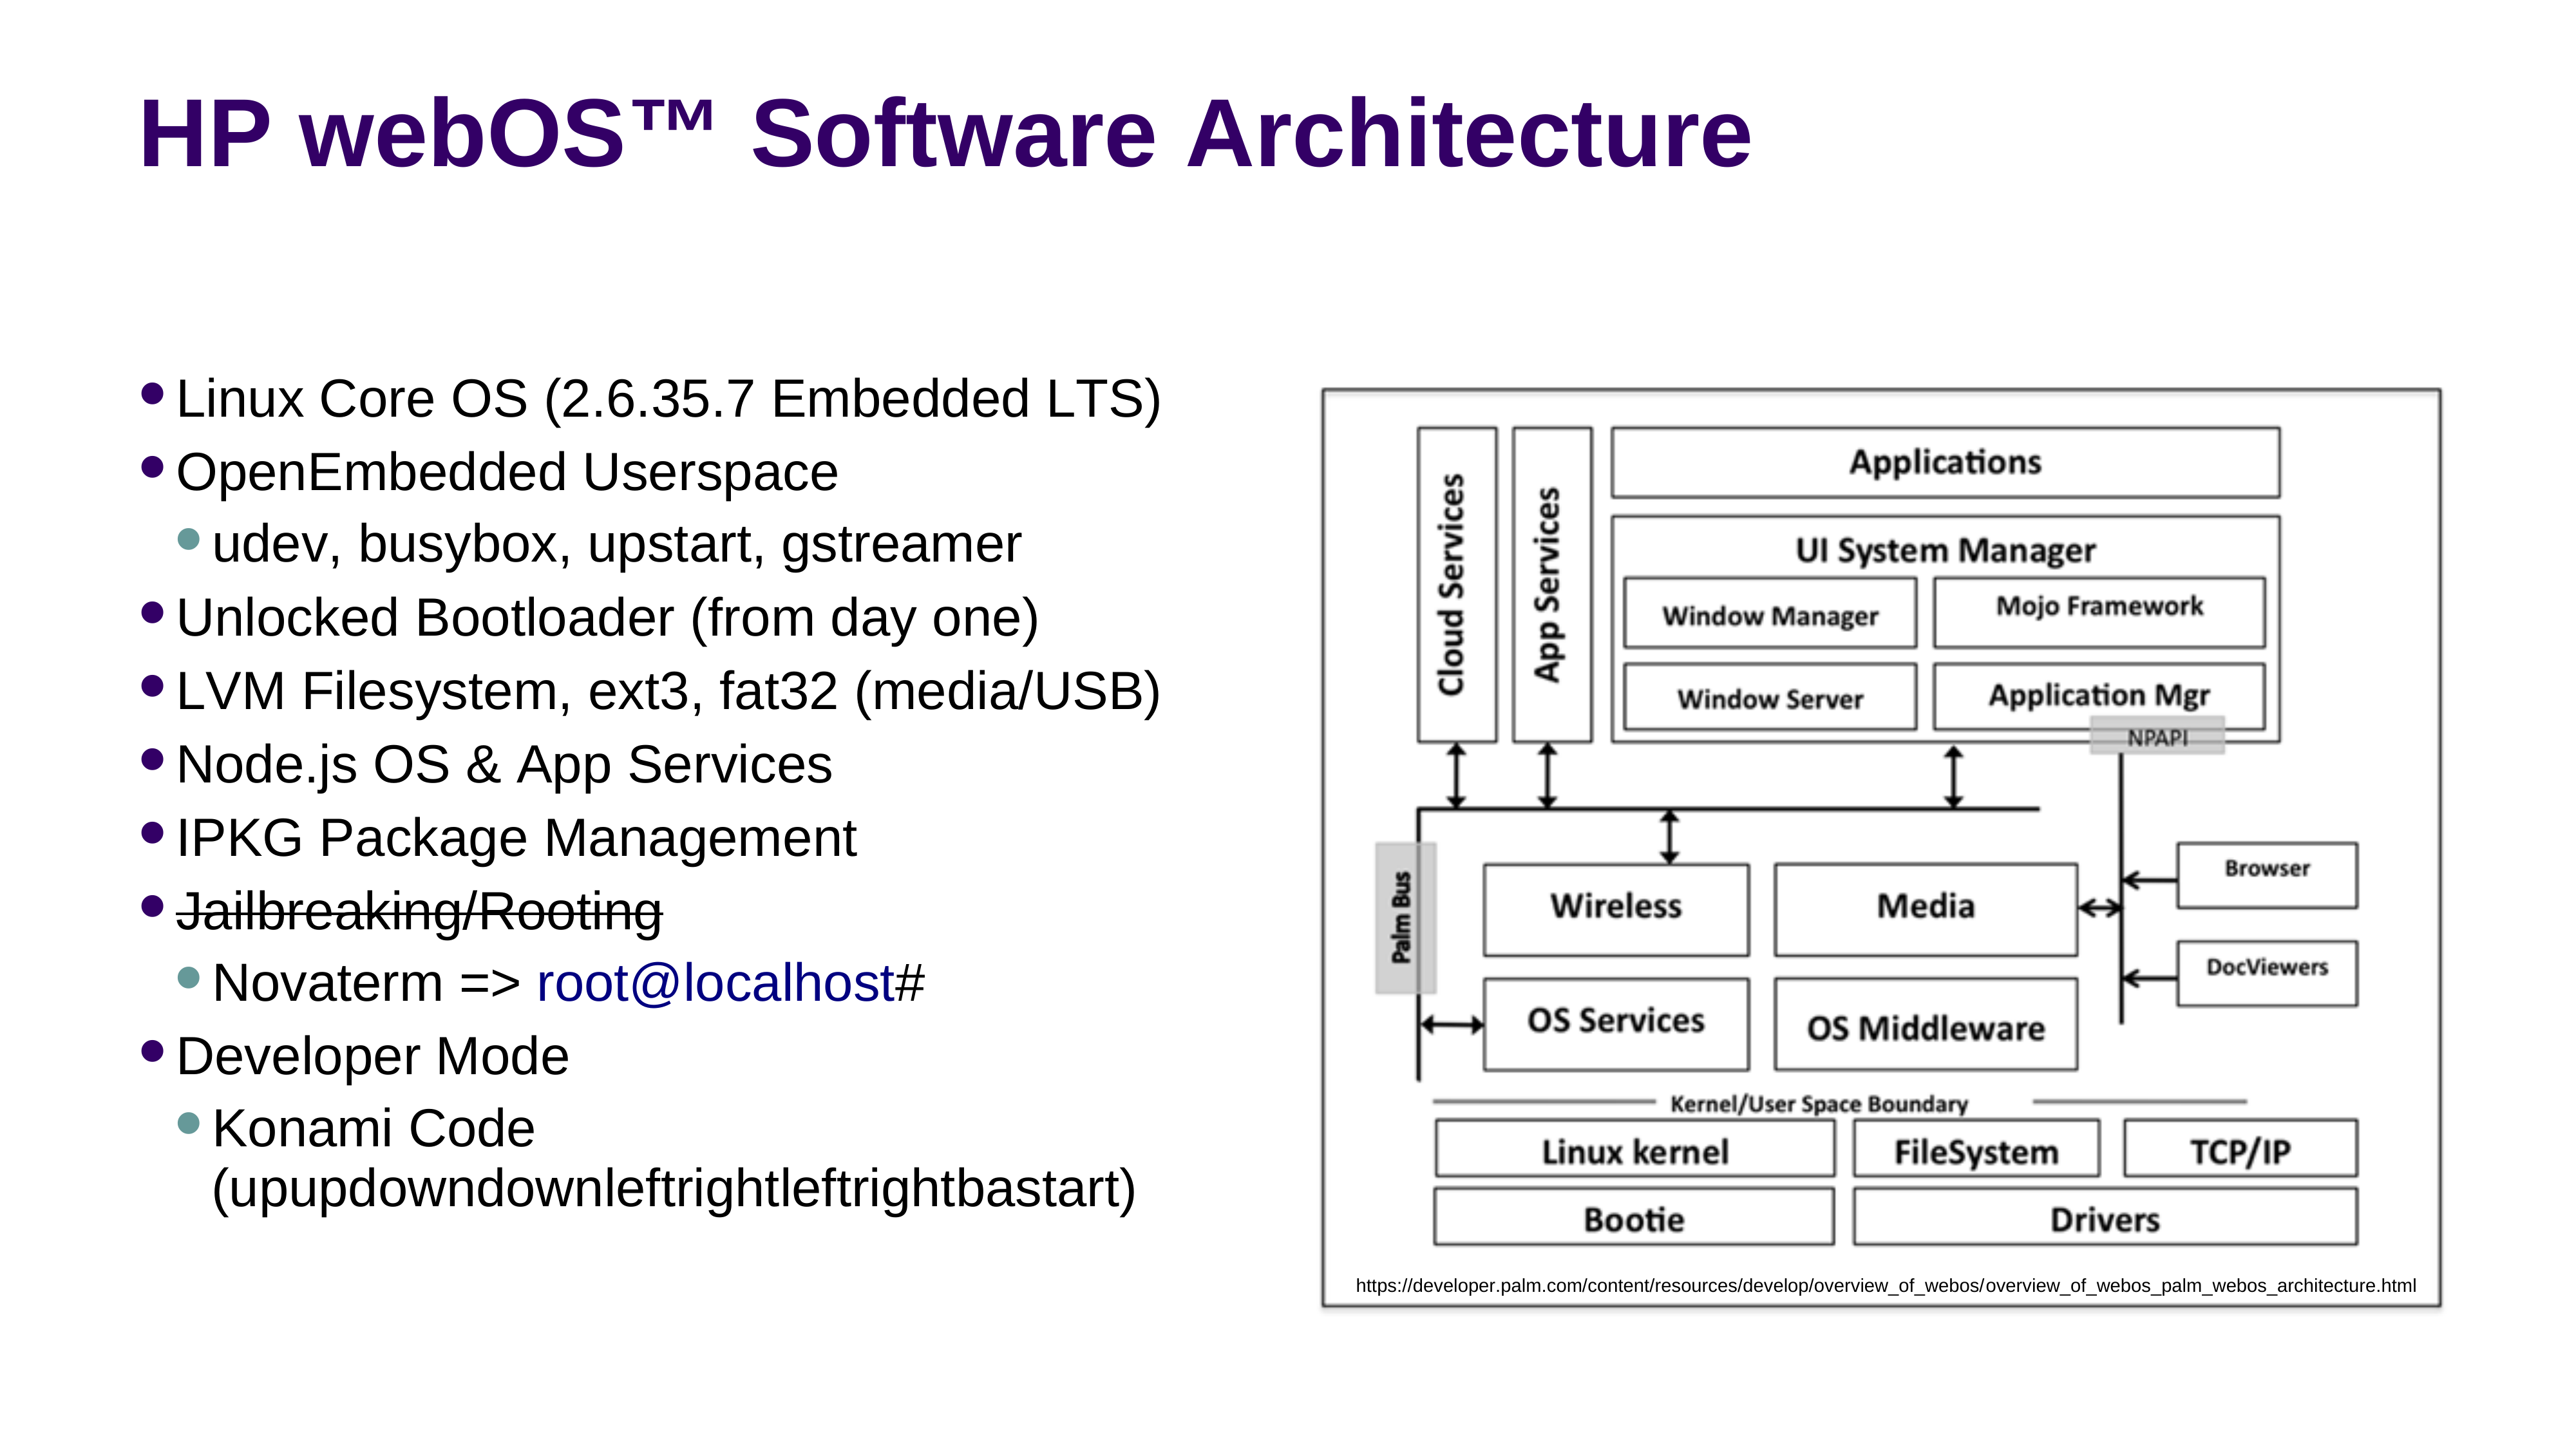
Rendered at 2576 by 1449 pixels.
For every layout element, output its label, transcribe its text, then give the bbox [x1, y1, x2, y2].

list Linux Core OS (2.6.35.7 Embedded LTS) OpenEmbedded Userspace udev, busybox, upstart, gstreamer Unlocked Bootloader (from day one) LVM Filesystem, ext3, fat32 (media/USB) Node.js OS & App Services IPKG Package Management Jailbreaking/Rooting Novaterm => root@localhost# Developer Mode Konami Code (upupdowndownleftrightleftrightbastart) [128, 363, 1260, 1340]
text_box https://developer.palm.com/content/resources/develop/overview_of_webos/overview_of_webos_palm_webos_architecture.html [1346, 1270, 2421, 1301]
title HP webOS™ Software Architecture [128, 26, 2120, 300]
picture [1316, 386, 2448, 1316]
